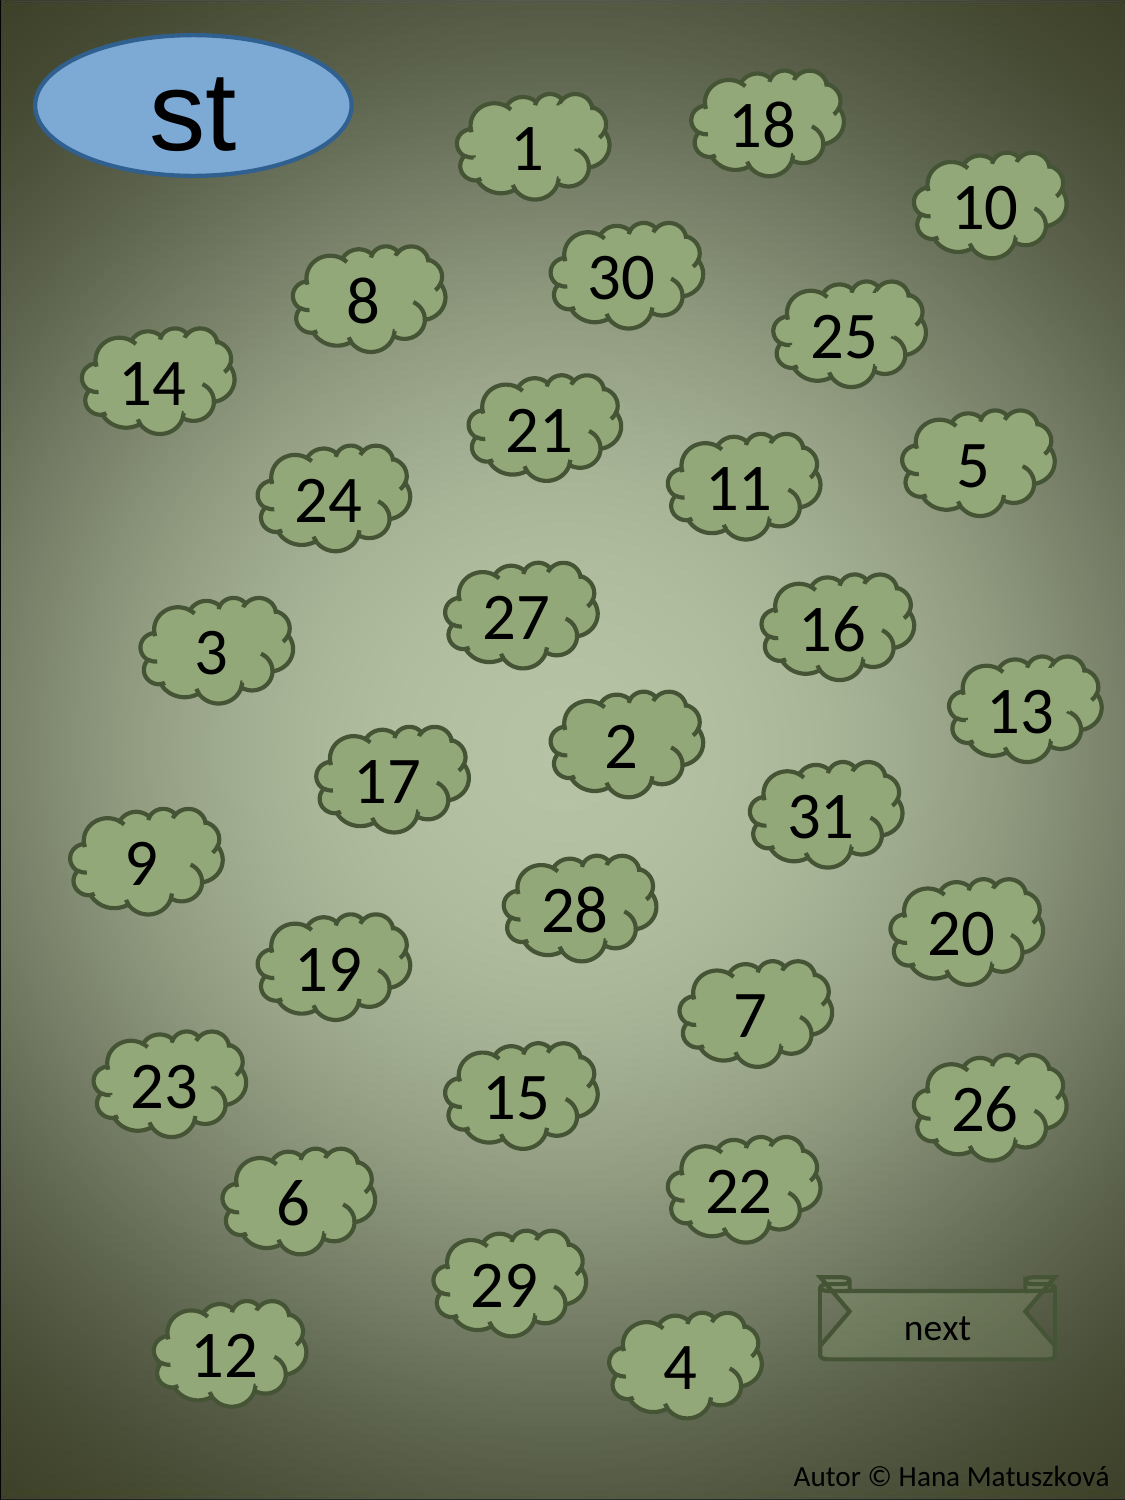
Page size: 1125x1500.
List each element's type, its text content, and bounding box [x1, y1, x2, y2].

text_box Autor © Hana Matuszková [778, 1449, 1125, 1500]
text_box 28 [503, 855, 657, 962]
text_box 5 [902, 410, 1055, 517]
text_box 17 [316, 726, 469, 833]
text_box 2 [550, 691, 704, 798]
text_box 6 [222, 1148, 376, 1255]
text_box 14 [81, 328, 235, 434]
text_box 29 [433, 1230, 587, 1337]
text_box 9 [70, 808, 223, 915]
text_box next [820, 1277, 1055, 1360]
text_box 23 [93, 1031, 247, 1138]
text_box 24 [257, 445, 411, 552]
text_box 26 [913, 1054, 1067, 1161]
text_box 30 [550, 222, 704, 329]
text_box 19 [257, 914, 411, 1020]
text_box 4 [609, 1312, 762, 1419]
text_box 10 [913, 152, 1067, 259]
text_box 13 [949, 656, 1102, 763]
text_box 22 [667, 1136, 821, 1243]
text_box 18 [691, 70, 844, 177]
text_box 3 [140, 597, 294, 704]
text_box 11 [667, 433, 821, 540]
text_box 1 [456, 94, 610, 200]
text_box st [35, 35, 352, 176]
text_box 12 [153, 1301, 307, 1407]
text_box 27 [445, 562, 598, 669]
text_box 21 [468, 375, 622, 481]
text_box 25 [773, 281, 926, 388]
text_box 8 [292, 246, 446, 352]
text_box 7 [679, 961, 833, 1067]
picture [0, 0, 1125, 1500]
text_box 20 [890, 879, 1044, 985]
text_box 15 [445, 1043, 598, 1149]
text_box 16 [761, 574, 915, 681]
text_box 31 [749, 761, 903, 868]
